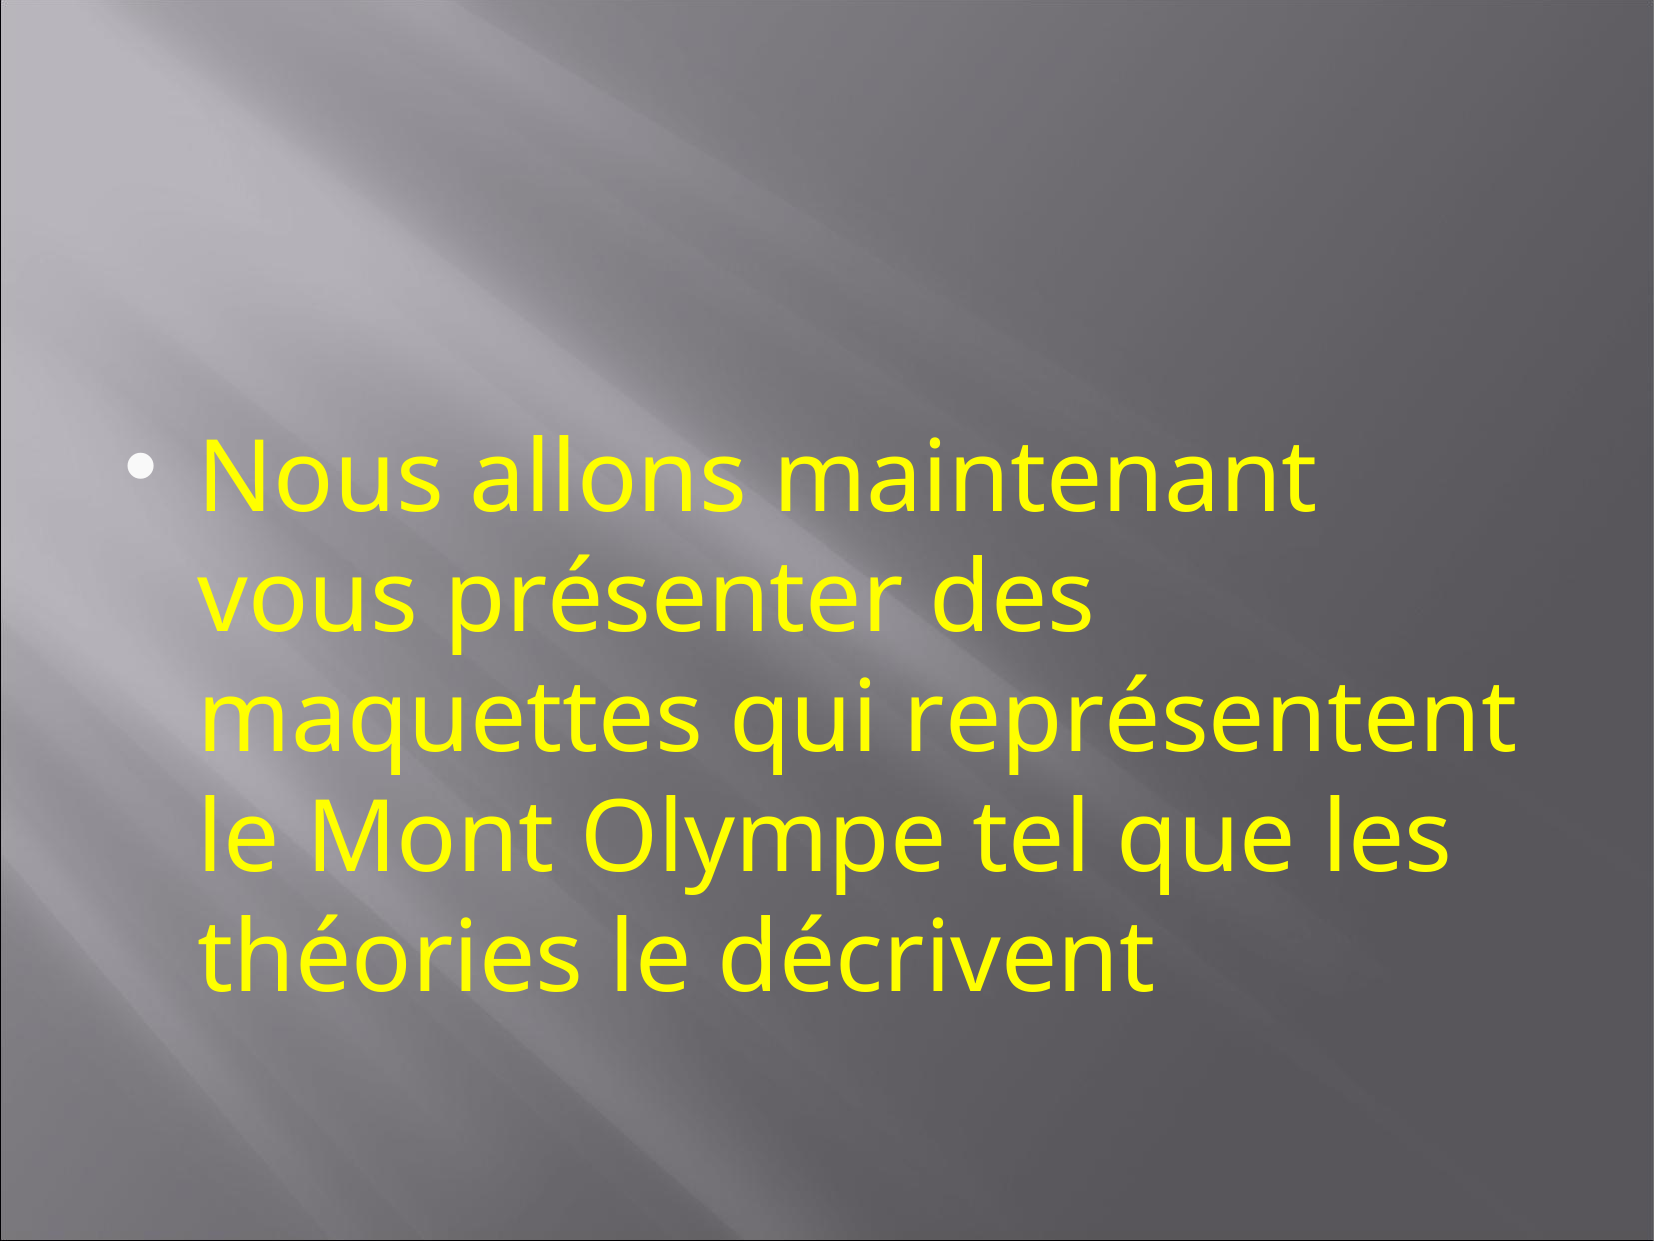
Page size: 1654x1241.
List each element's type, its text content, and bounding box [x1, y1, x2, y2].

picture [0, 0, 1654, 1241]
list Nous allons maintenant vous présenter des maquettes qui représentent le Mont Olympe tel que les théories le décrivent [82, 114, 1571, 1241]
